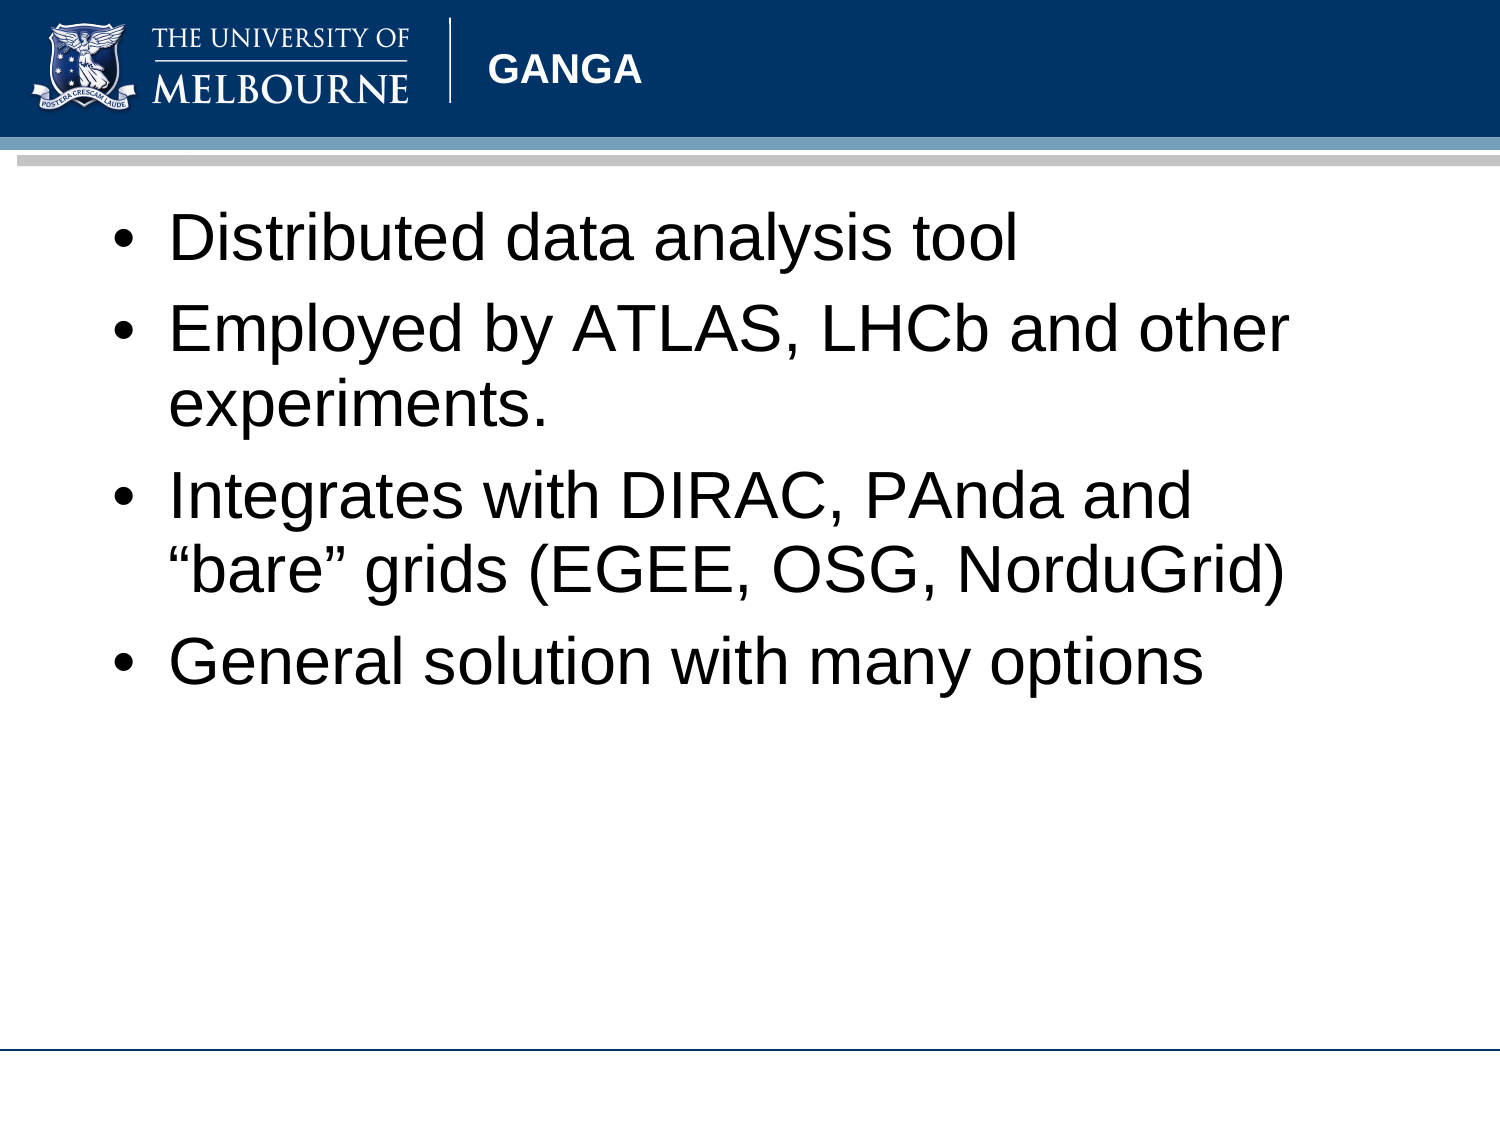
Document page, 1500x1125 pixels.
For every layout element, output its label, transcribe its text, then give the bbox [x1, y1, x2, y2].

title GANGA [487, 19, 1438, 118]
list Distributed data analysis tool Employed by ATLAS, LHCb and other experiments. Integrates with DIRAC, PAnda and “bare” grids (EGEE, OSG, NorduGrid) General solution with many options [112, 200, 1388, 928]
picture [87, 150, 229, 155]
picture [24, 17, 413, 119]
